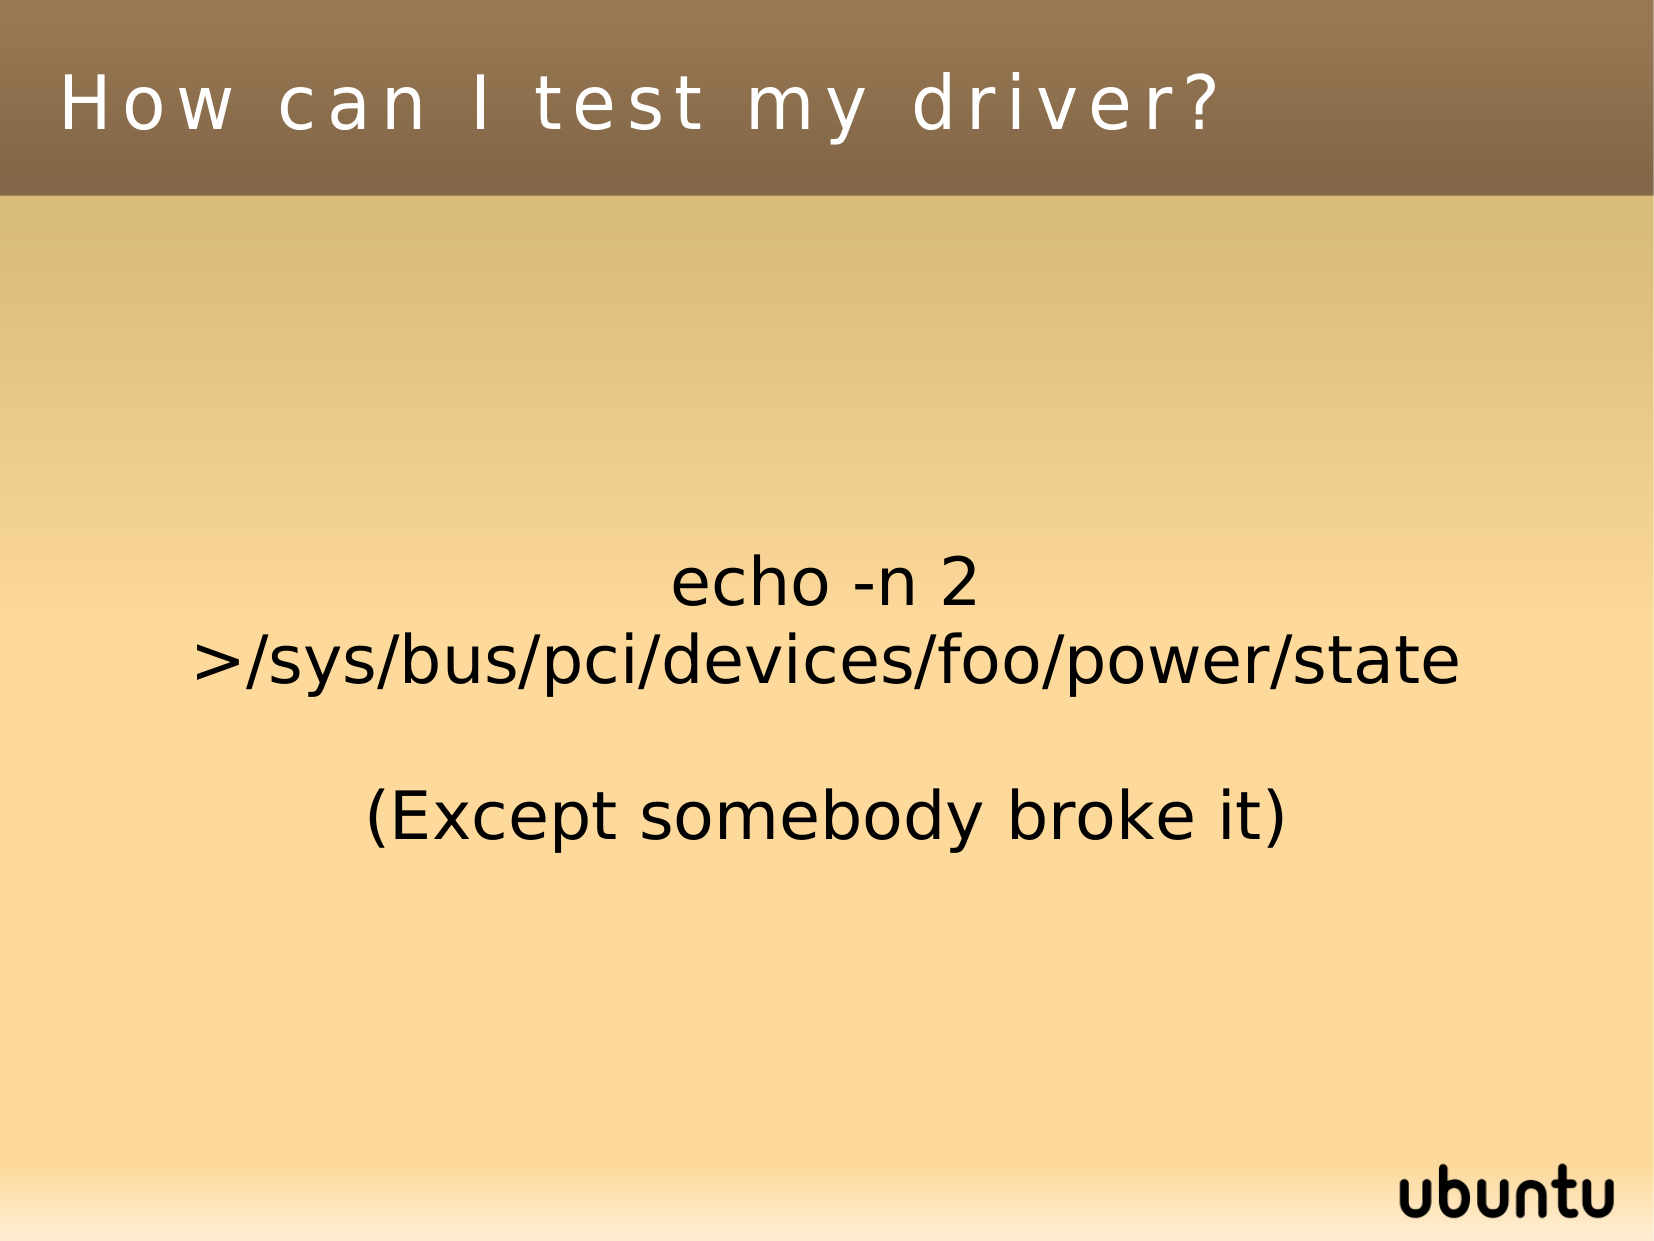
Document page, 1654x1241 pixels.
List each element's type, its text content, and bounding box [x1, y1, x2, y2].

subtitle echo -n 2 >/sys/bus/pci/devices/foo/power/state (Except somebody broke it) [82, 297, 1571, 1102]
picture [0, 0, 1654, 1241]
title How can I test my driver? [59, 36, 1595, 171]
